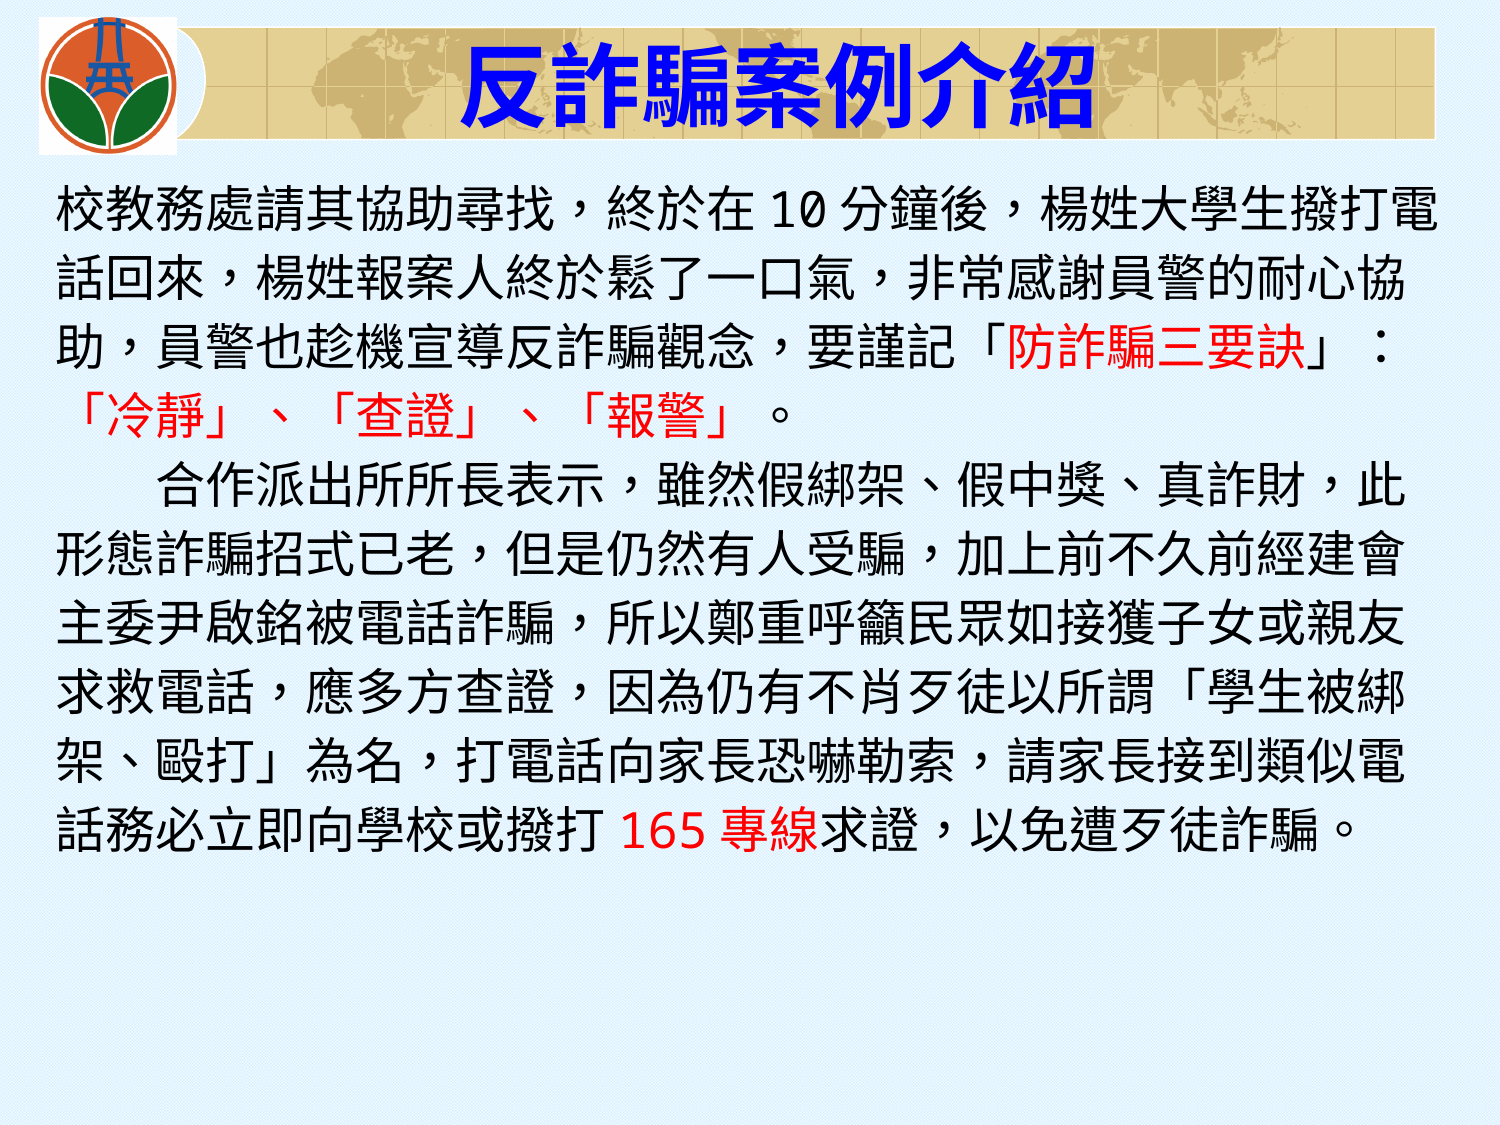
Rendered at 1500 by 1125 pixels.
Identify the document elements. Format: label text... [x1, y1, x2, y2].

picture [0, 0, 1500, 1125]
text_box 反詐騙案例介紹 [442, 19, 1117, 149]
list 校教務處請其協助尋找，終於在10分鐘後，楊姓大學生撥打電話回來，楊姓報案人終於鬆了一口氣，非常感謝員警的耐心協助，員警也趁機宣導反詐騙觀念，要謹記「防詐騙三要訣」：「冷靜」、「查證」、「報警」。 合作派出所所長表示，雖然假綁架、假中獎、真詐財，此形態詐騙招式已老，但是仍然有人受騙，加上前不久前經建會主委尹啟銘被電話詐騙，所以鄭重呼籲民眾如接獲子女或親友求救電話，應多方查證，因為仍有不肖歹徒以所謂「學生被綁架、毆打」為名，打電話向家長恐嚇勒索，請家長接到類似電話務必立即向學校或撥打165專線求證，以免遭歹徒詐騙。 [41, 160, 1459, 1095]
